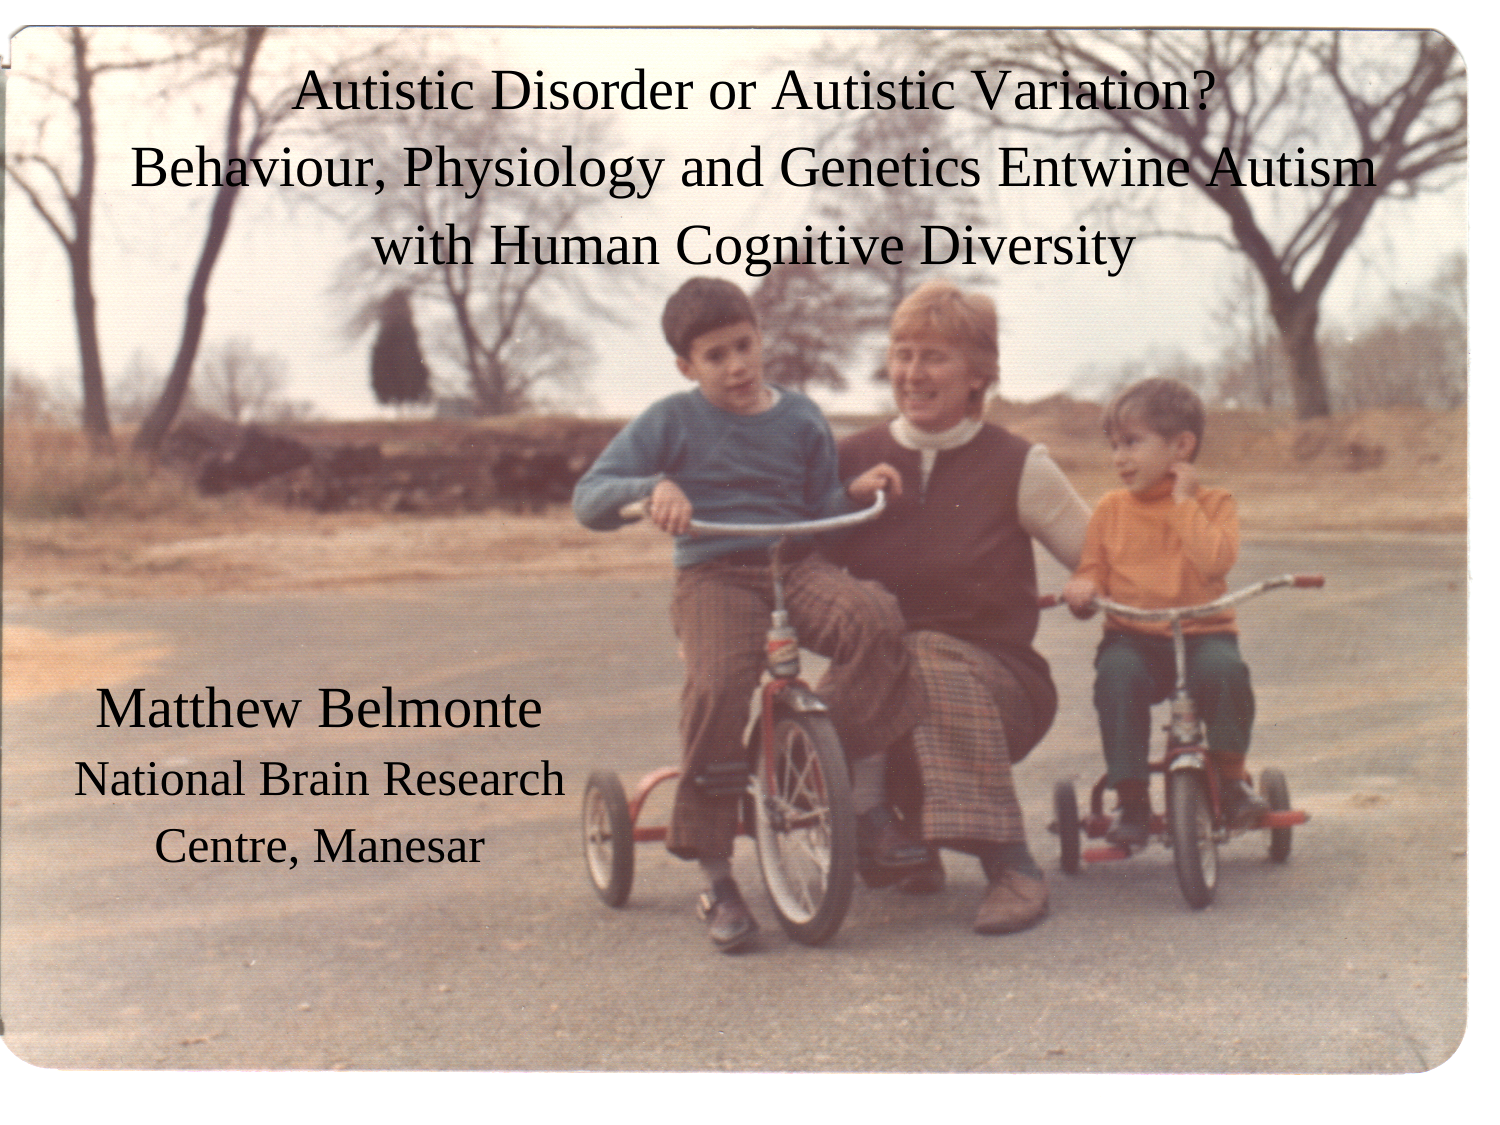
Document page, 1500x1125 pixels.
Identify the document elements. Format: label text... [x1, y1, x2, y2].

picture [0, 25, 1500, 1103]
text_box Matthew Belmonte National Brain Research Centre, Manesar [27, 665, 613, 871]
title Autistic Disorder or Autistic Variation? Behaviour, Physiology and Genetics Entwine Autism with Human Cognitive Diversity [71, 38, 1437, 283]
